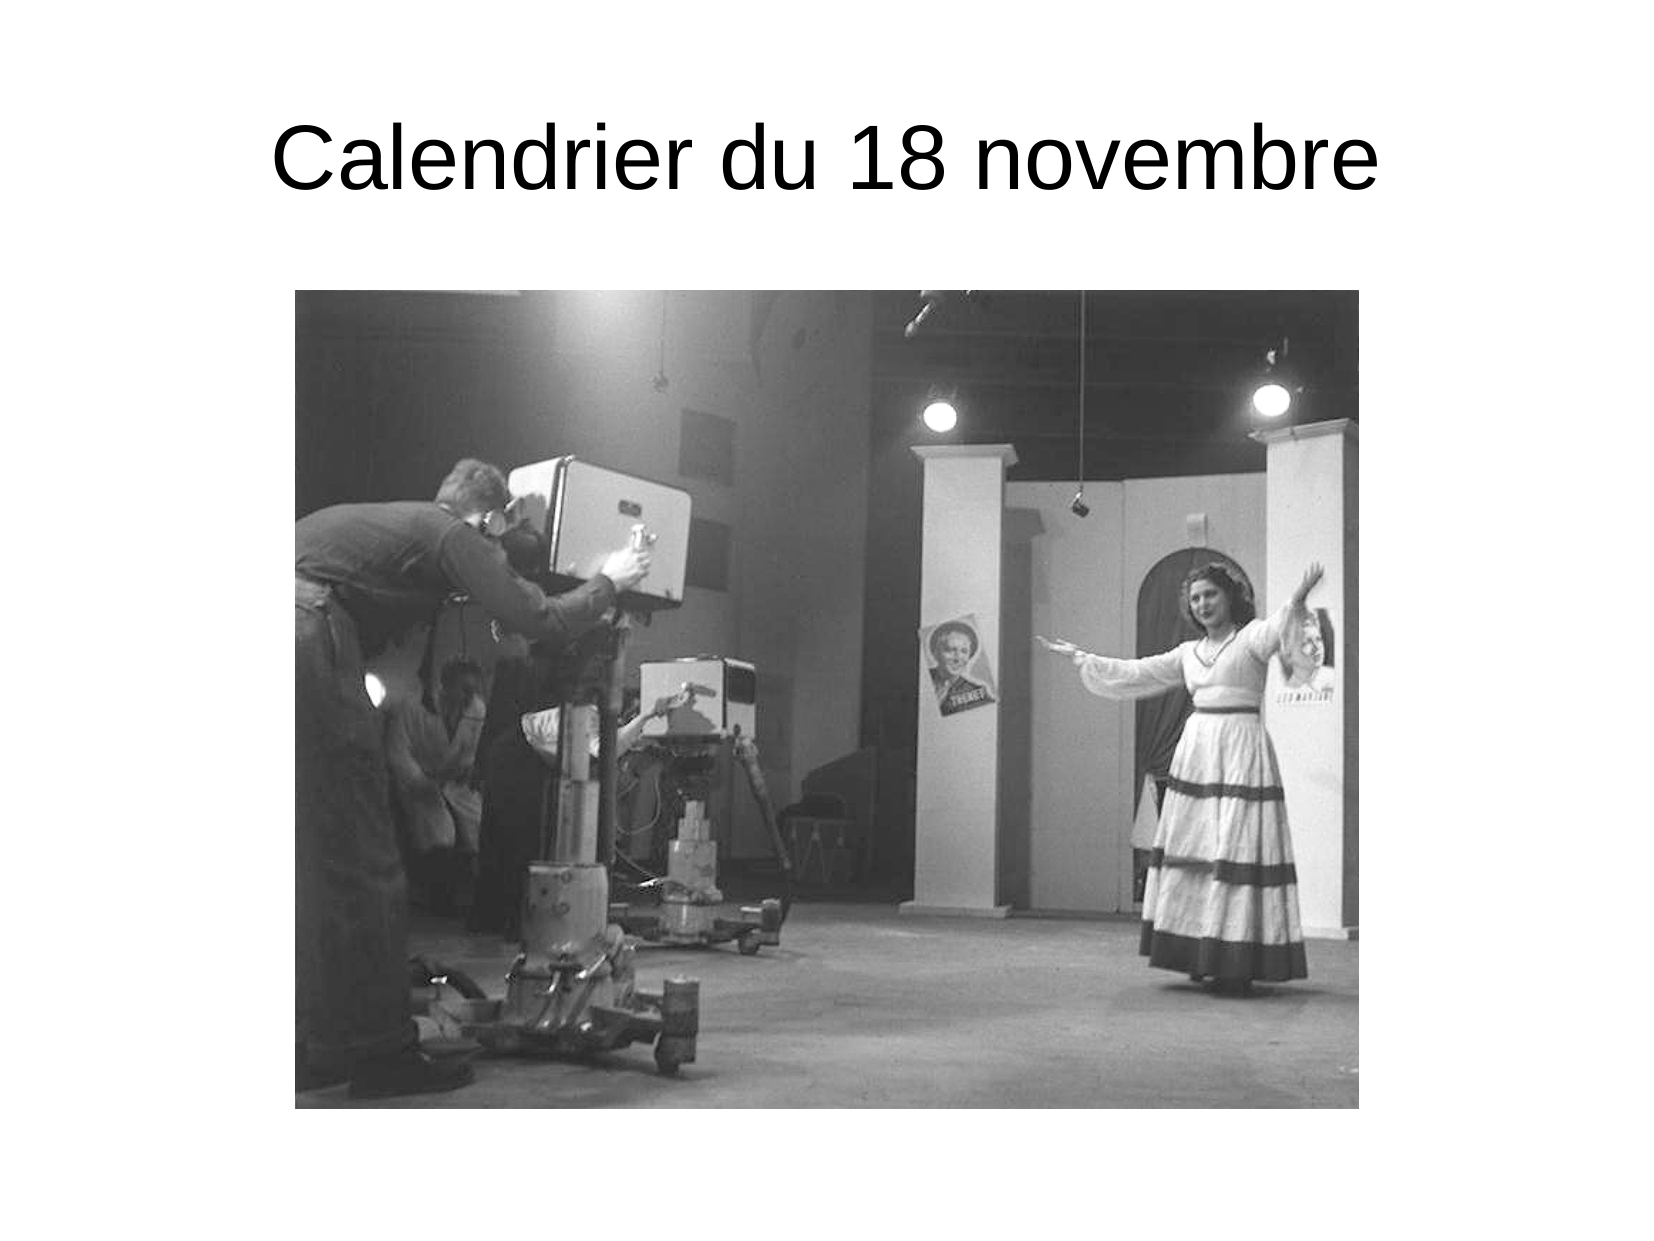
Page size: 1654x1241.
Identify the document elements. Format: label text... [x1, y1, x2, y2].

picture [295, 290, 1359, 1109]
title Calendrier du 18 novembre [82, 49, 1571, 257]
